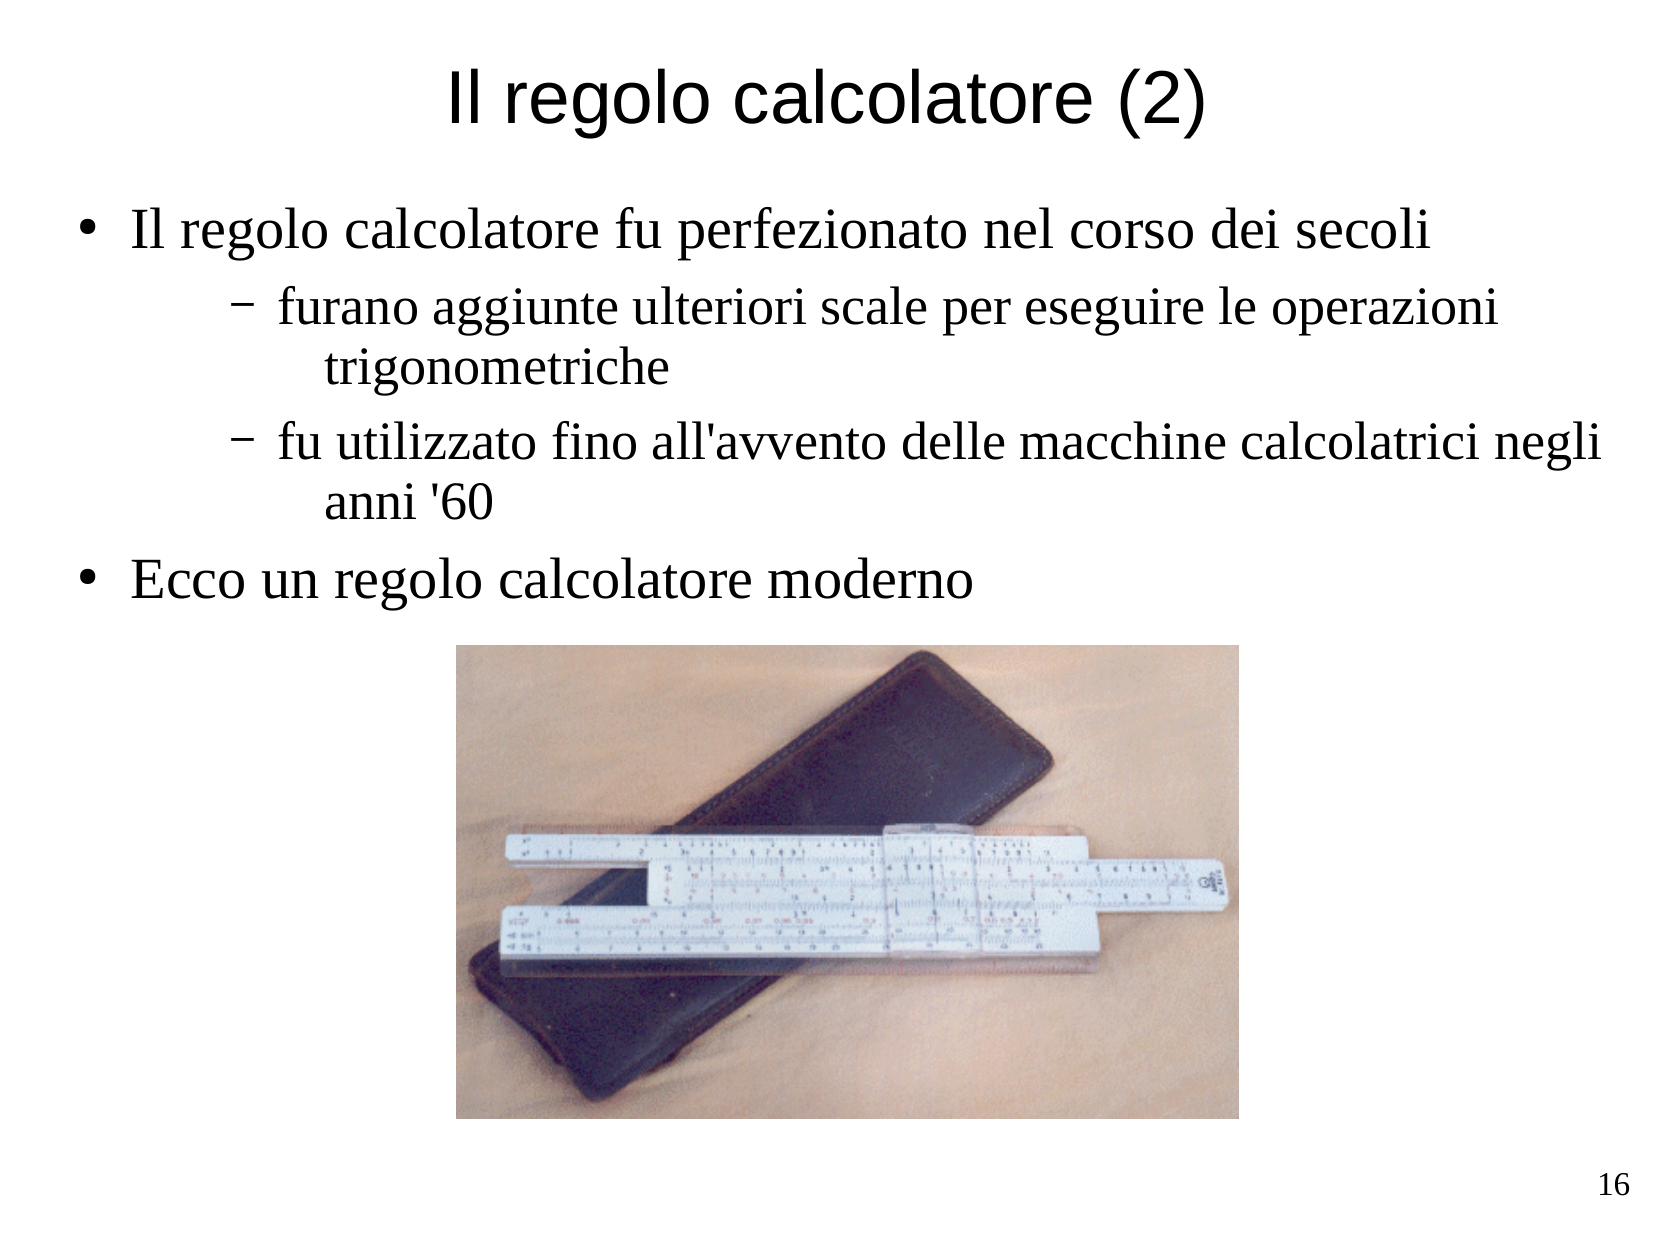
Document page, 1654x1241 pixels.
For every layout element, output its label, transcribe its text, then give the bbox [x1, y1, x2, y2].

title Il regolo calcolatore (2) [37, 30, 1617, 166]
picture [456, 645, 1239, 1119]
list Il regolo calcolatore fu perfezionato nel corso dei secoli furano aggiunte ulteriori scale per eseguire le operazioni trigonometriche fu utilizzato fino all'avvento delle macchine calcolatrici negli anni '60 Ecco un regolo calcolatore moderno [42, 196, 1612, 1187]
